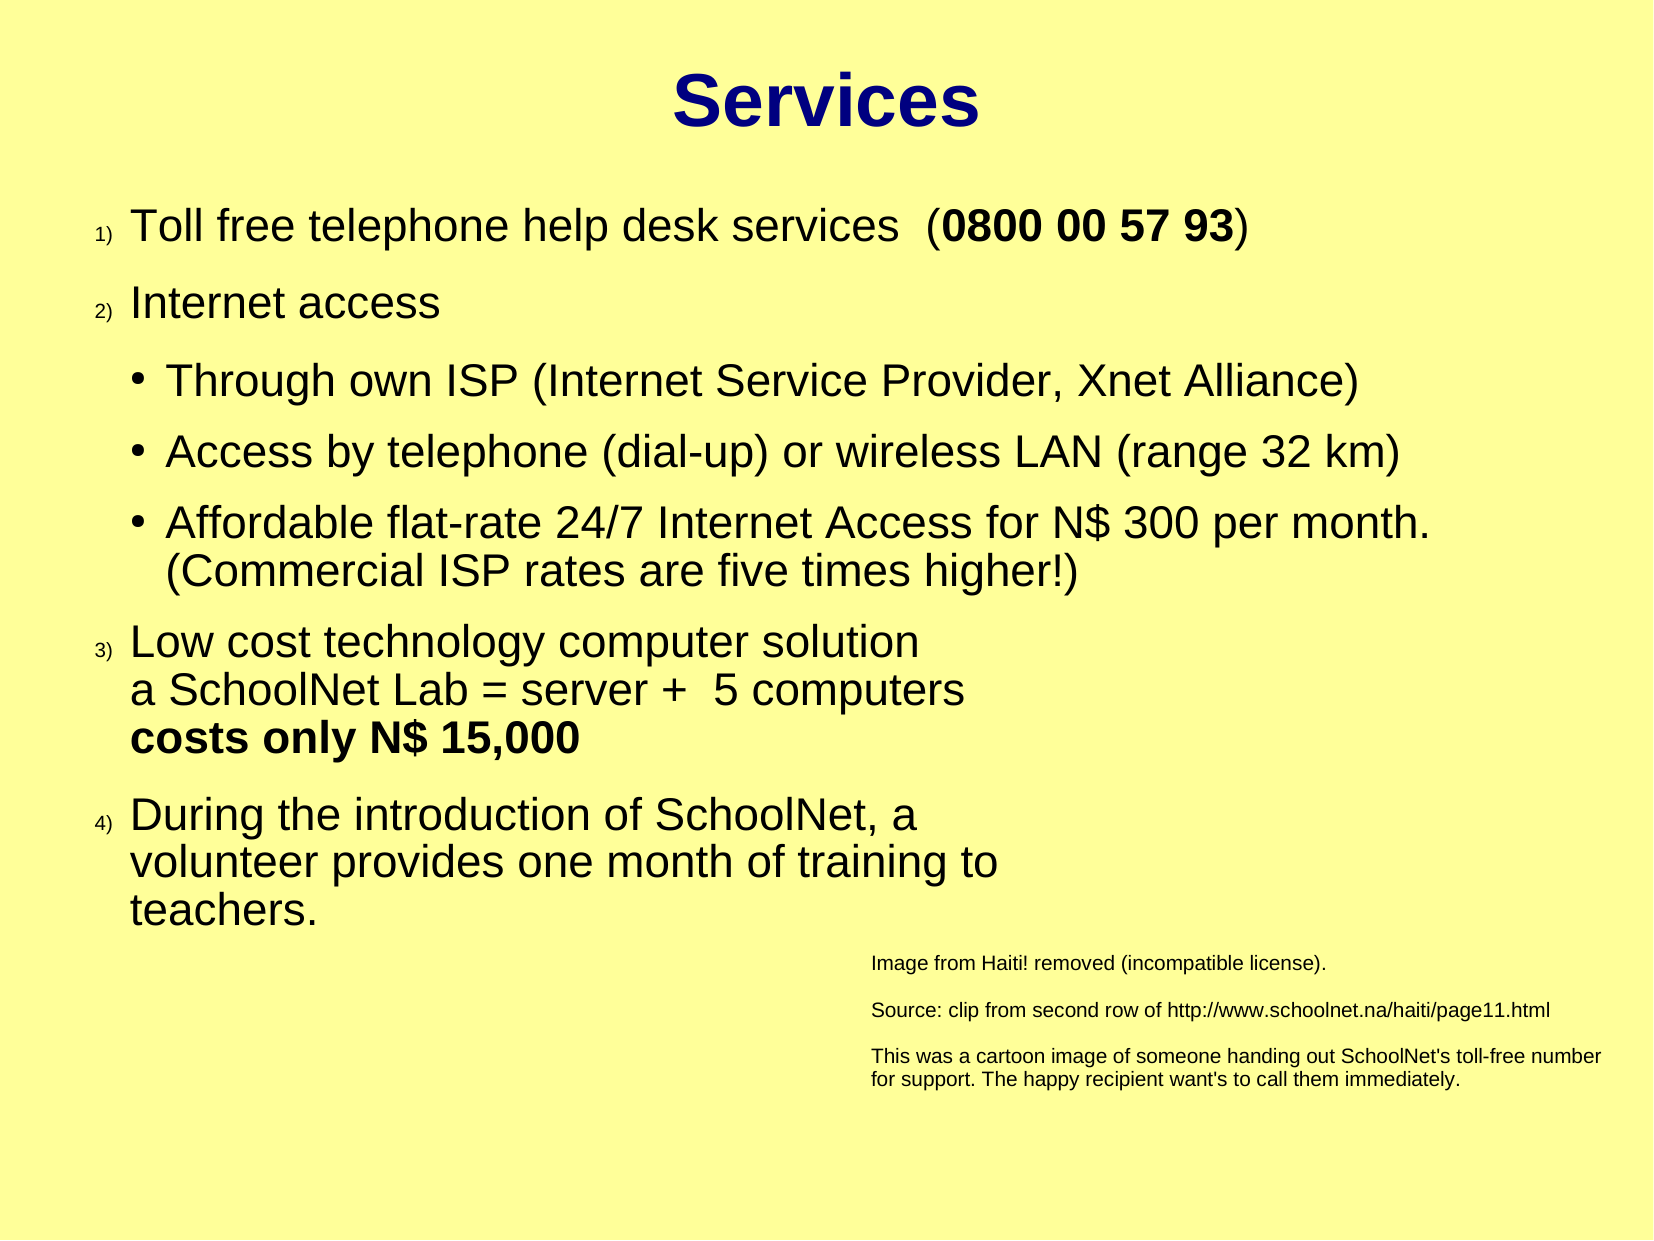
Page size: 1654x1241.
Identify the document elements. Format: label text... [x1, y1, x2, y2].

title Services [59, 29, 1595, 178]
list Toll free telephone help desk services (0800 00 57 93) Internet access Through own ISP (Internet Service Provider, Xnet Alliance) Access by telephone (dial-up) or wireless LAN (range 32 km) Affordable flat-rate 24/7 Internet Access for N$ 300 per month. (Commercial ISP rates are five times higher!) Low cost technology computer solution a SchoolNet Lab = server + 5 computers costs only N$ 15,000 During the introduction of SchoolNet, a volunteer provides one month of training to teachers. [59, 203, 1595, 1006]
text_box Image from Haiti! removed (incompatible license). Source: clip from second row of http://www.schoolnet.na/haiti/page11.html This was a cartoon image of someone handing out SchoolNet's toll-free number for support. The happy recipient want's to call them immediately. [856, 944, 1642, 1211]
